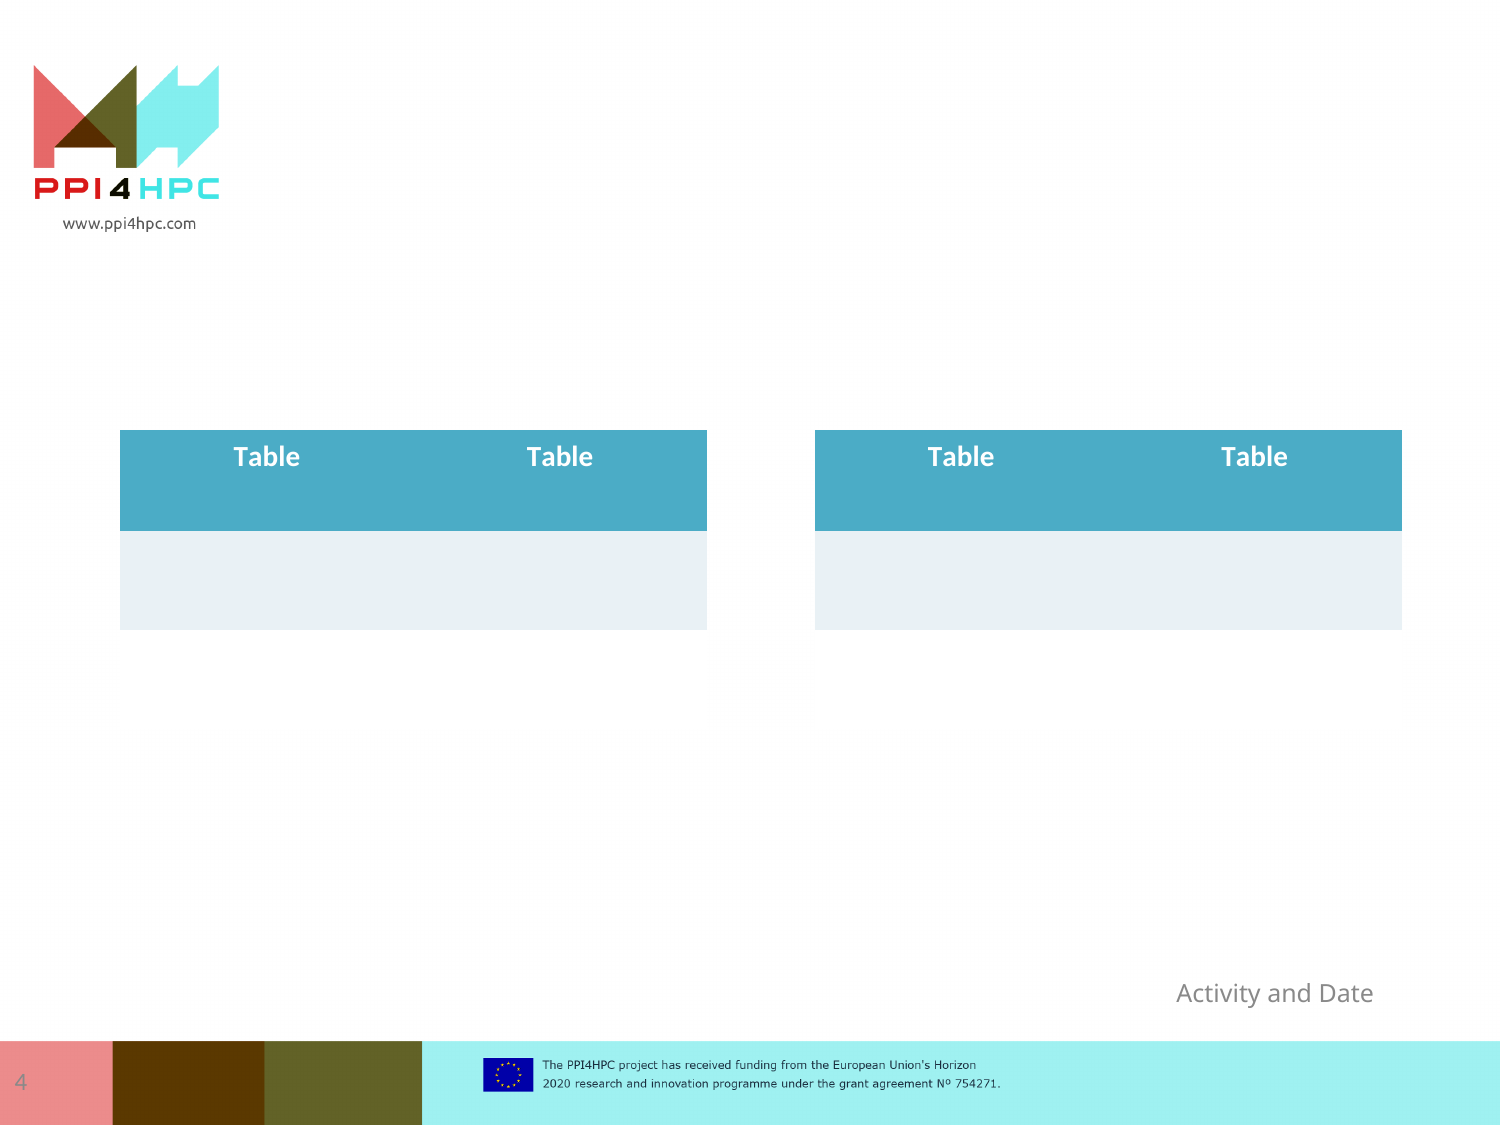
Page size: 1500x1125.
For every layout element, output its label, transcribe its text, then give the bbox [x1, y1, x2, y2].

table_header Table [120, 430, 414, 531]
table_cell [815, 630, 1108, 729]
text_box Activity and Date [1037, 962, 1500, 1023]
table_cell [414, 630, 707, 729]
table_cell [120, 630, 414, 729]
picture [0, 0, 1500, 1125]
table_cell [1108, 630, 1402, 729]
table_header Table [815, 430, 1108, 531]
text_box <número> [0, 1050, 350, 1111]
table_header Table [414, 430, 707, 531]
table_cell [1108, 531, 1402, 630]
table_header Table [1108, 430, 1402, 531]
table_cell [815, 531, 1108, 630]
table_cell [120, 531, 414, 630]
table_cell [414, 531, 707, 630]
